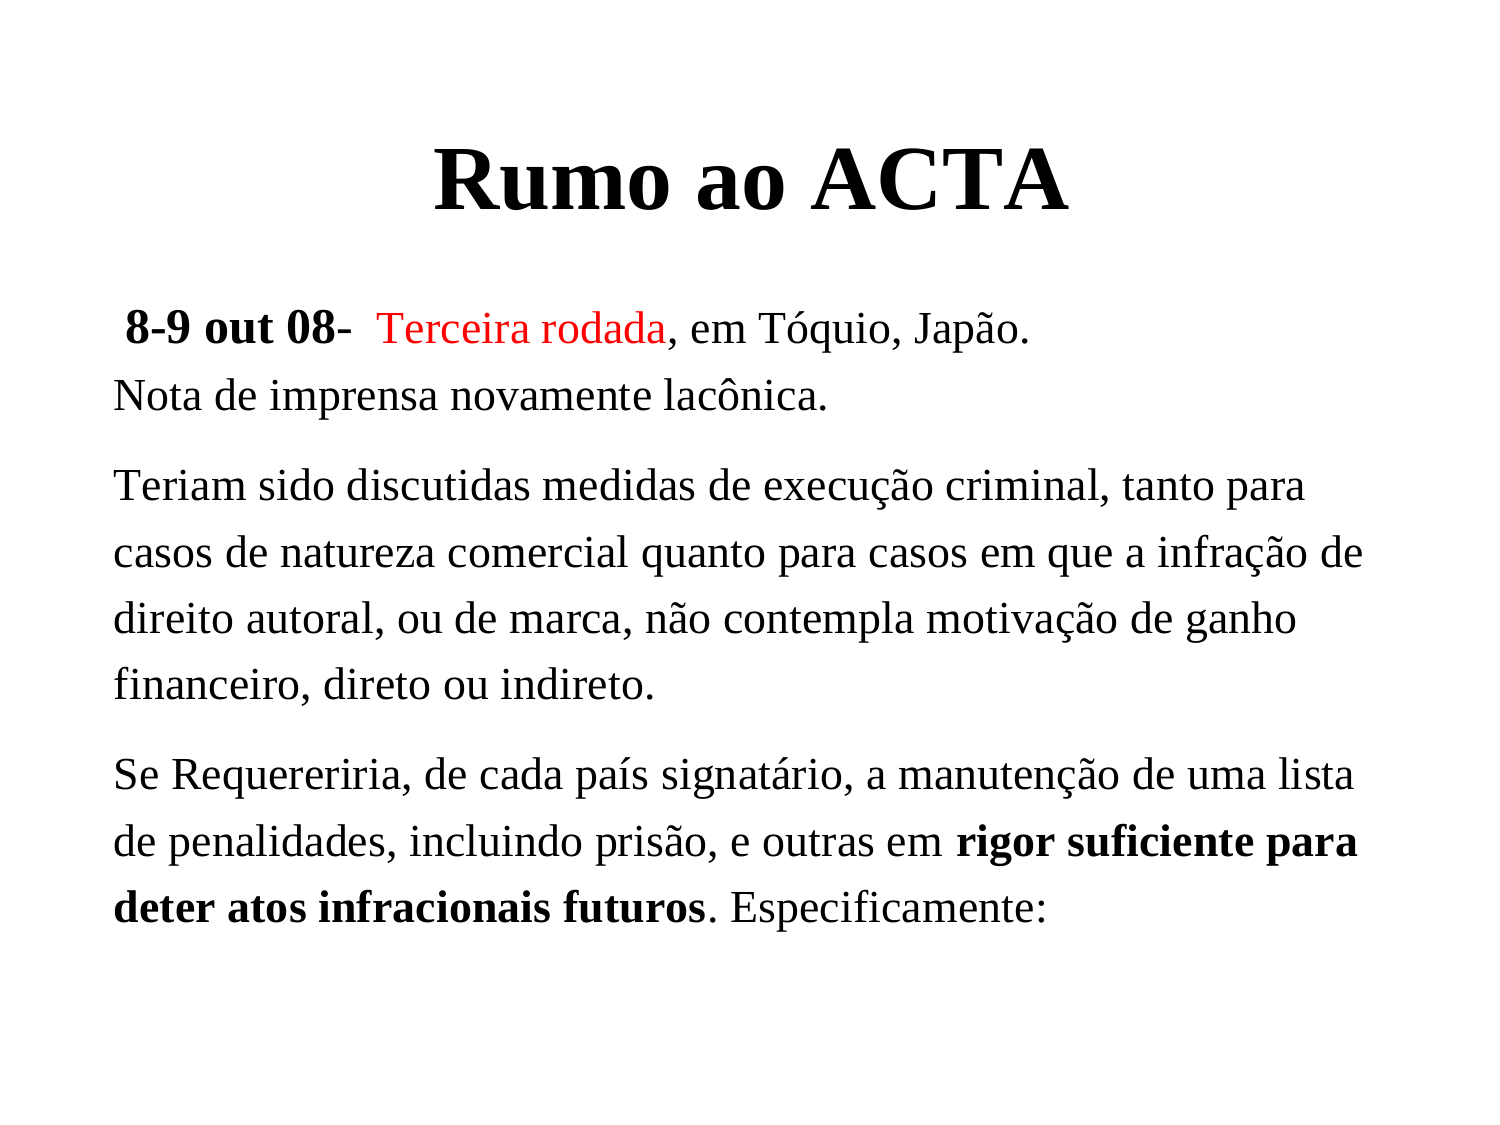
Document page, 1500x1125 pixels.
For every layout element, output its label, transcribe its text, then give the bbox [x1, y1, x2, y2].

text_box 8-9 out 08- Terceira rodada, em Tóquio, Japão. Nota de imprensa novamente lacônica. Teriam sido discutidas medidas de execução criminal, tanto para casos de natureza comercial quanto para casos em que a infração de direito autoral, ou de marca, não contempla motivação de ganho financeiro, direto ou indireto. Se Requereriria, de cada país signatário, a manutenção de uma lista de penalidades, incluindo prisão, e outras em rigor suficiente para deter atos infracionais futuros. Especificamente: [98, 274, 1425, 964]
title Rumo ao ACTA [87, 52, 1416, 307]
